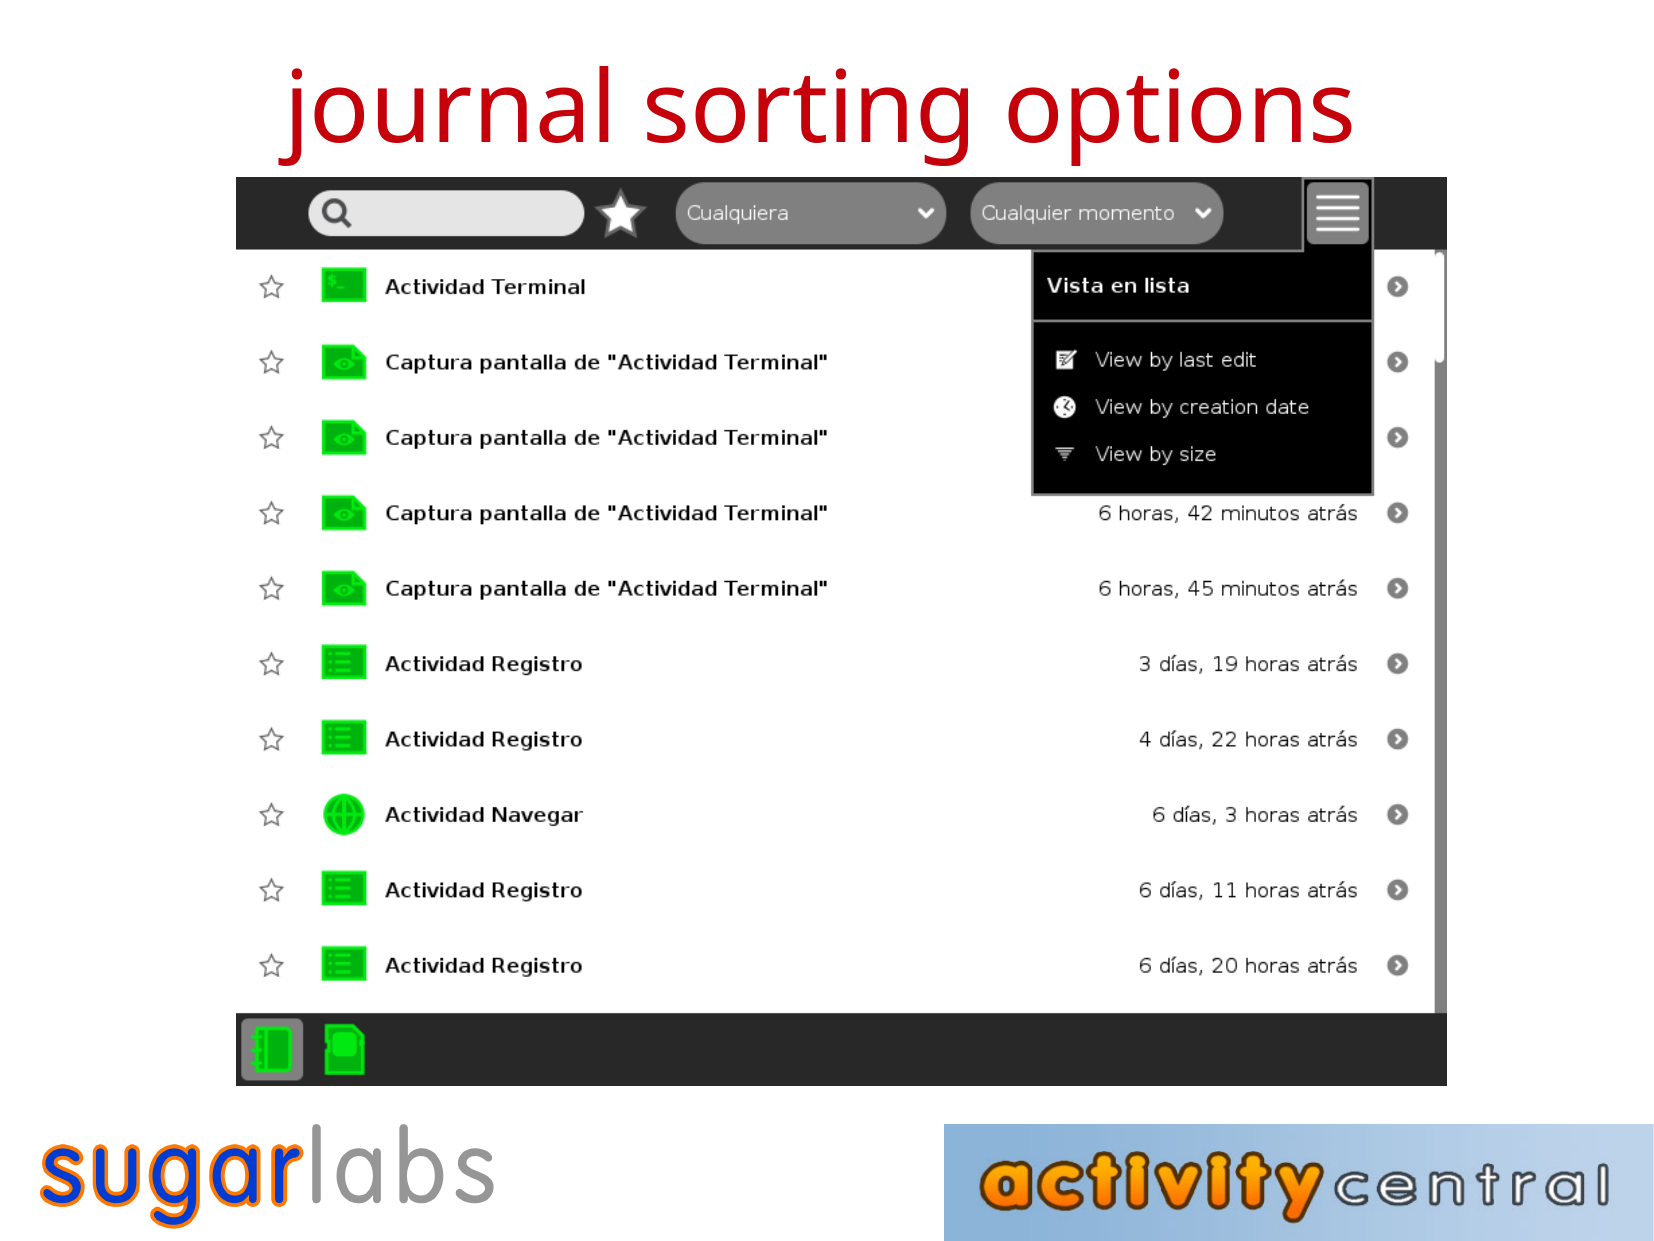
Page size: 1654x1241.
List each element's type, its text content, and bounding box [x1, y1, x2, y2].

title journal sorting options [76, 0, 1565, 208]
picture [0, 208, 1447, 1241]
picture [944, 1124, 1654, 1241]
